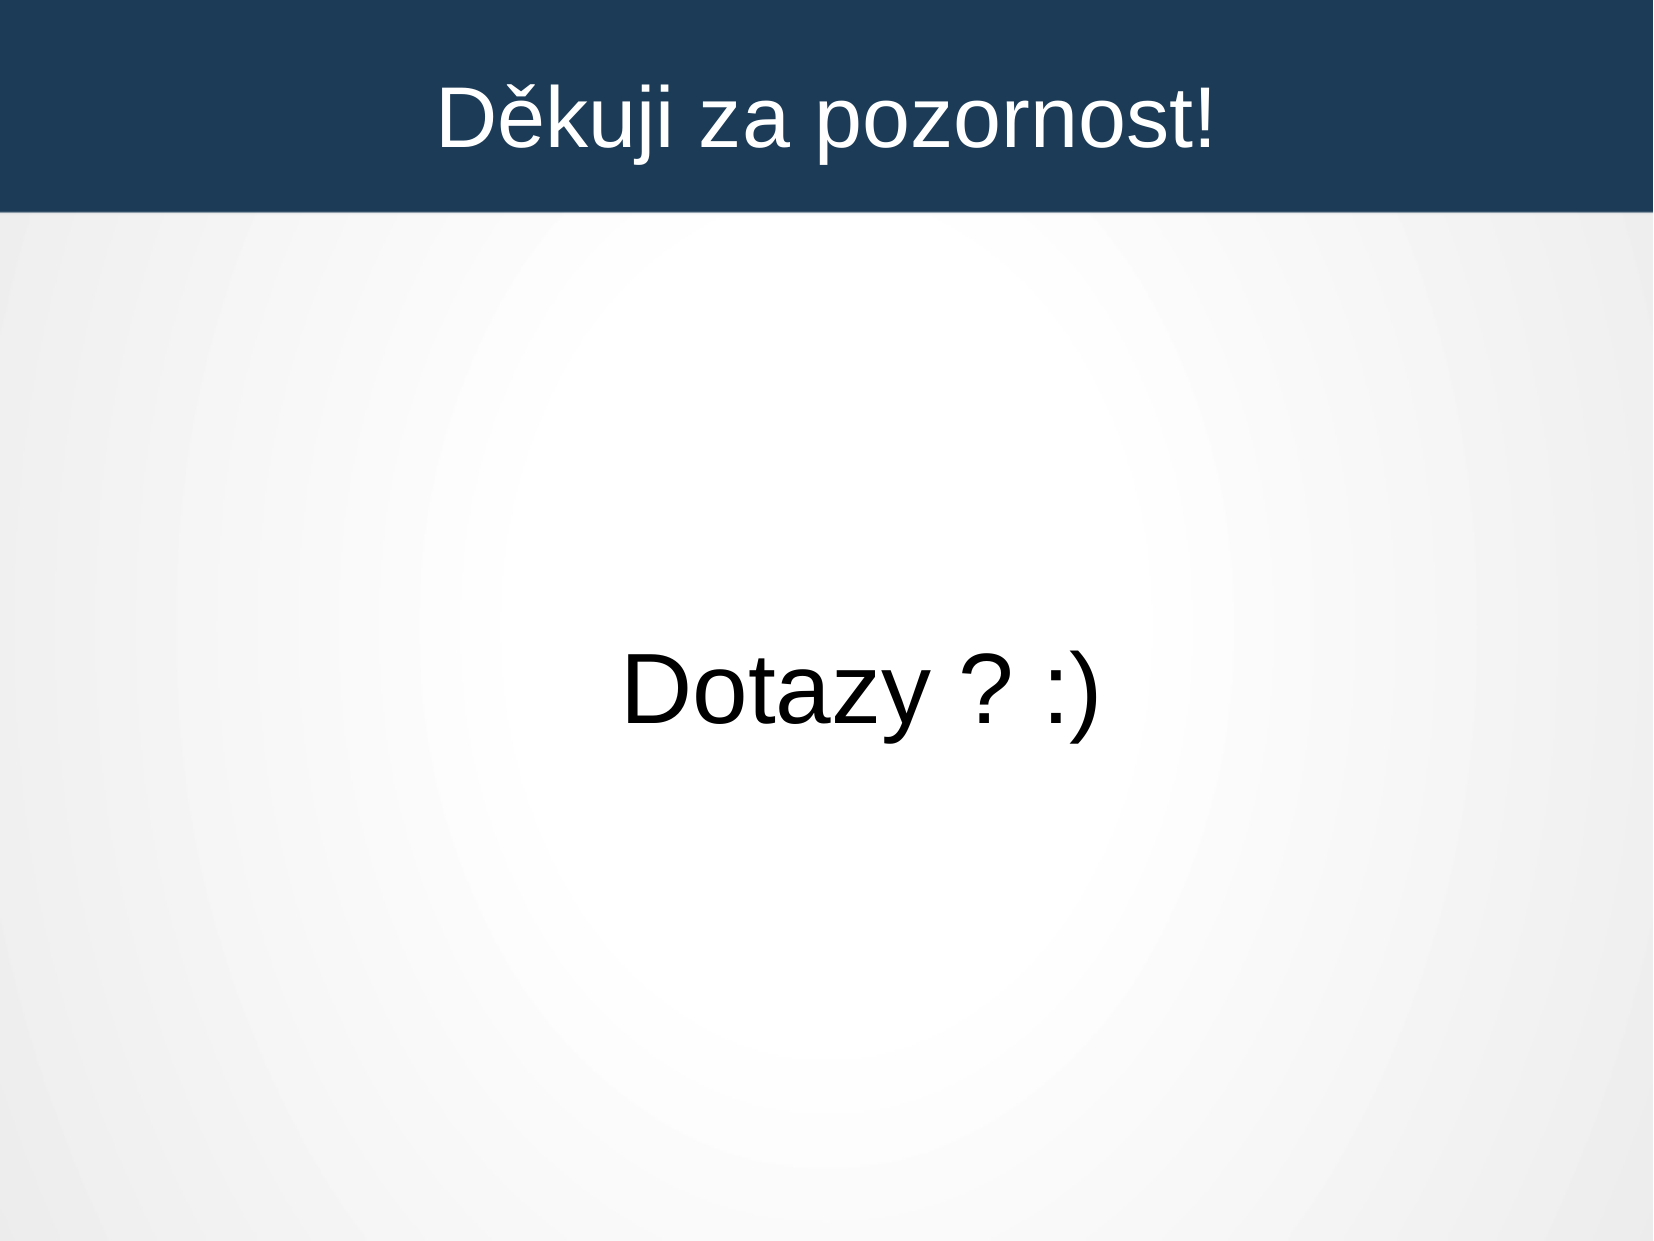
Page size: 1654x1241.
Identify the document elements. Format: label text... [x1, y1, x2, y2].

picture [0, 0, 1653, 1241]
title Děkuji za pozornost! [82, 47, 1571, 189]
list Dotazy ? :) [82, 299, 1571, 1019]
